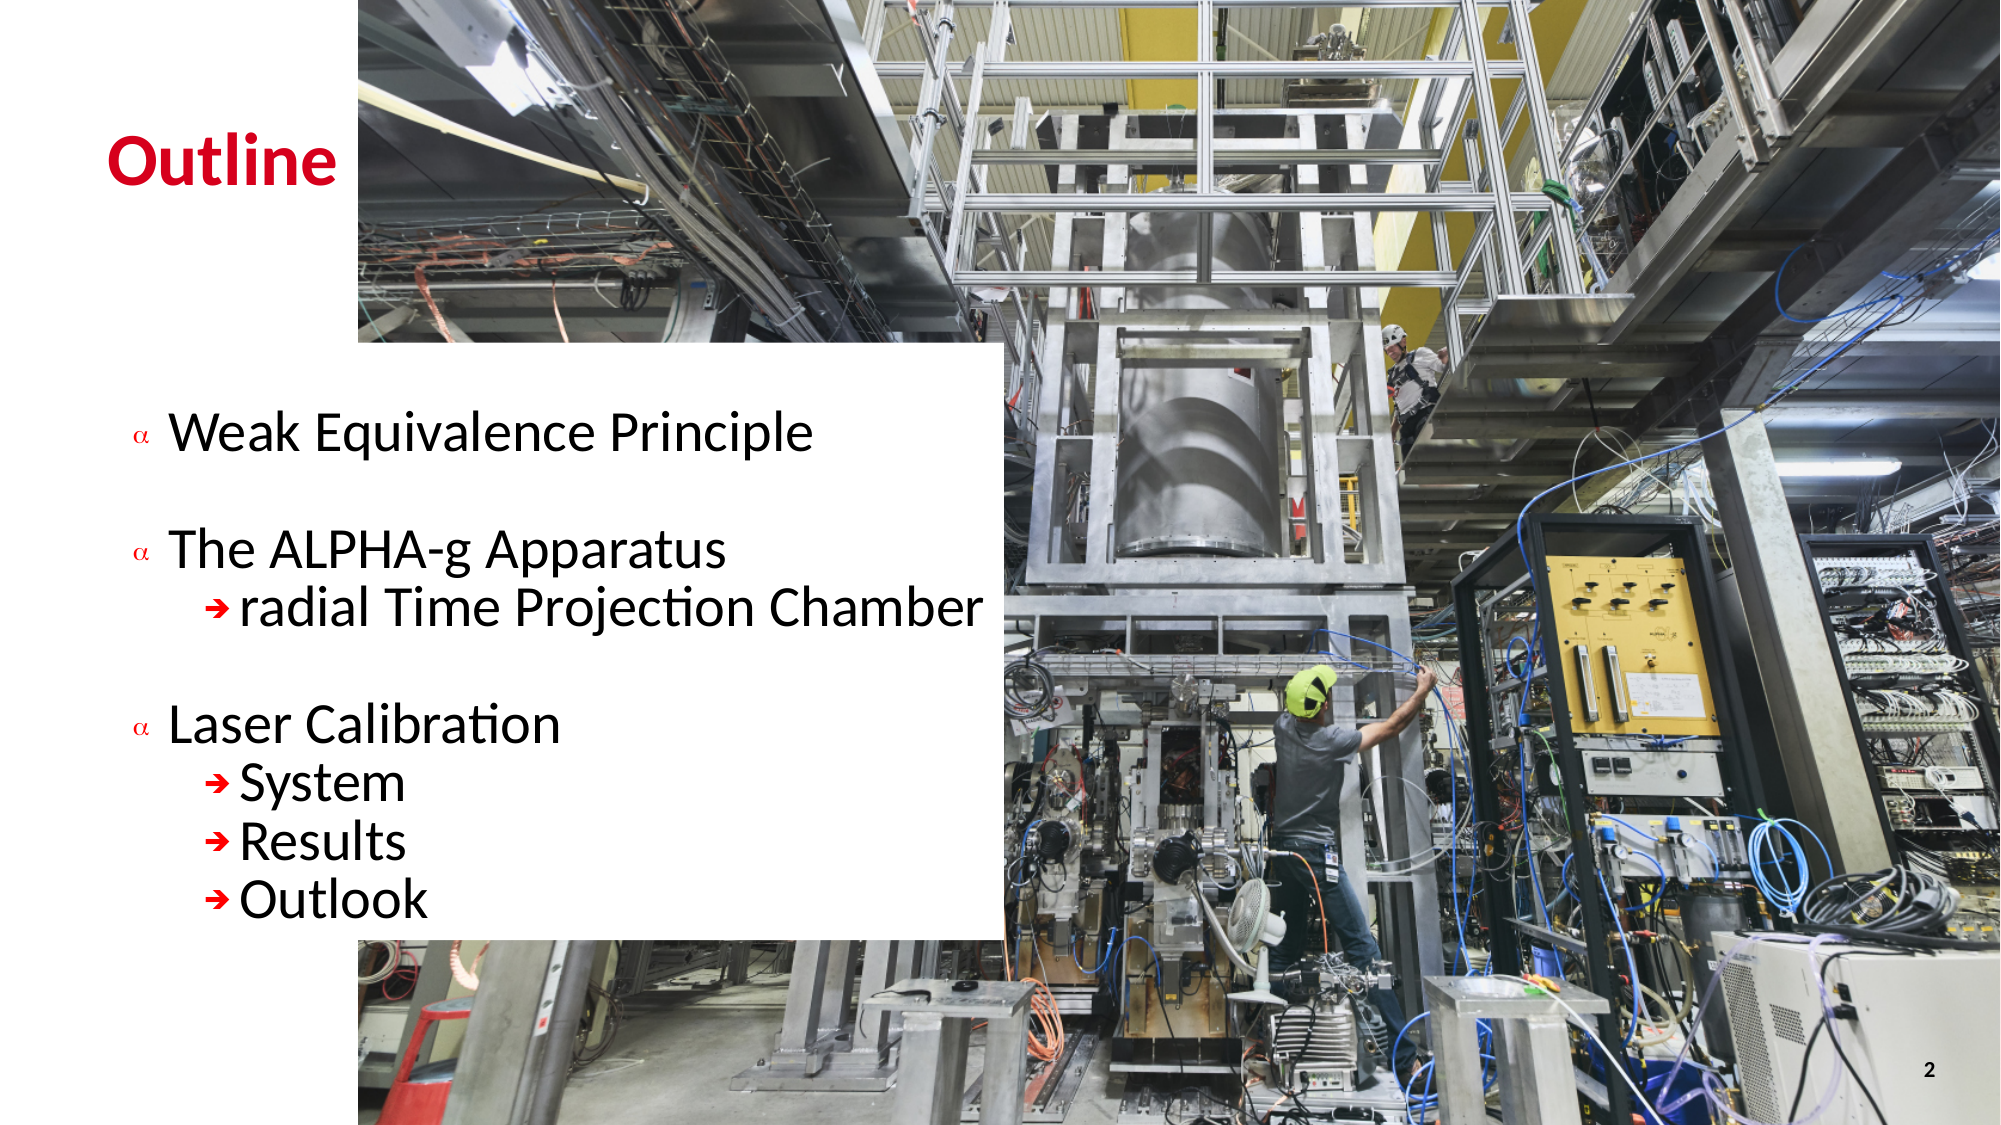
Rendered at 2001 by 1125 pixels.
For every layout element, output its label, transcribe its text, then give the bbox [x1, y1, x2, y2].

title Outline [92, 76, 358, 246]
picture [0, 0, 2001, 1125]
slide_number <number> [1500, 1046, 1951, 1107]
text_box Weak Equivalence Principle The ALPHA-g Apparatus radial Time Projection Chamber Laser Calibration System Results Outlook [118, 342, 1004, 941]
